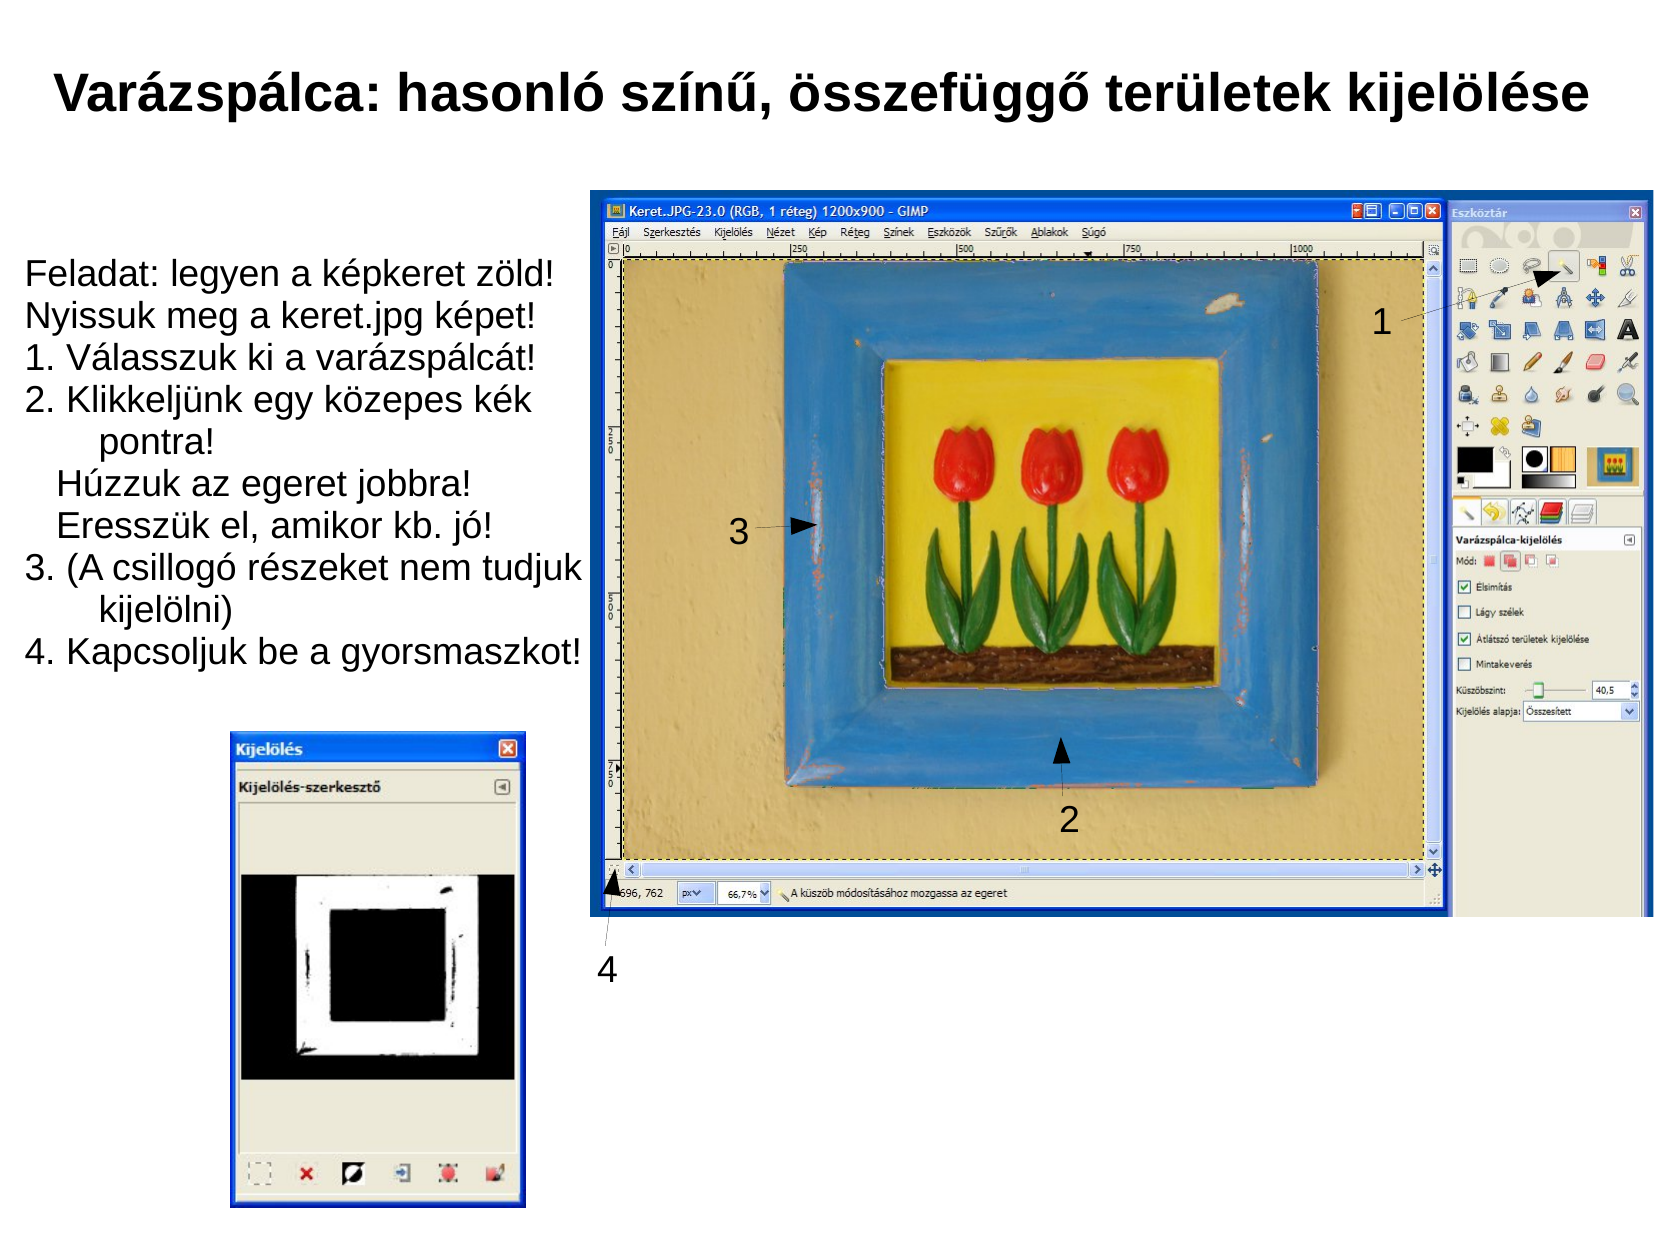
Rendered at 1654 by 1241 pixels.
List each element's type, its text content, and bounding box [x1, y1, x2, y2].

text_box 3 [713, 503, 765, 567]
text_box Feladat: legyen a képkeret zöld! Nyissuk meg a keret.jpg képet! 1. Válasszuk ki a varázspálcát! 2. Klikkeljünk egy közepes kék pontra! Húzzuk az egeret jobbra! Eresszük el, amikor kb. jó! 3. (A csillogó részeket nem tudjuk kijelölni) 4. Kapcsoljuk be a gyorsmaszkot! [9, 245, 598, 681]
text_box 1 [1356, 292, 1408, 350]
picture [590, 190, 1654, 917]
picture [230, 731, 526, 1208]
text_box Varázspálca: hasonló színű, összefüggő területek kijelölése [38, 54, 1608, 132]
text_box 2 [1044, 791, 1095, 855]
text_box 4 [582, 940, 633, 998]
